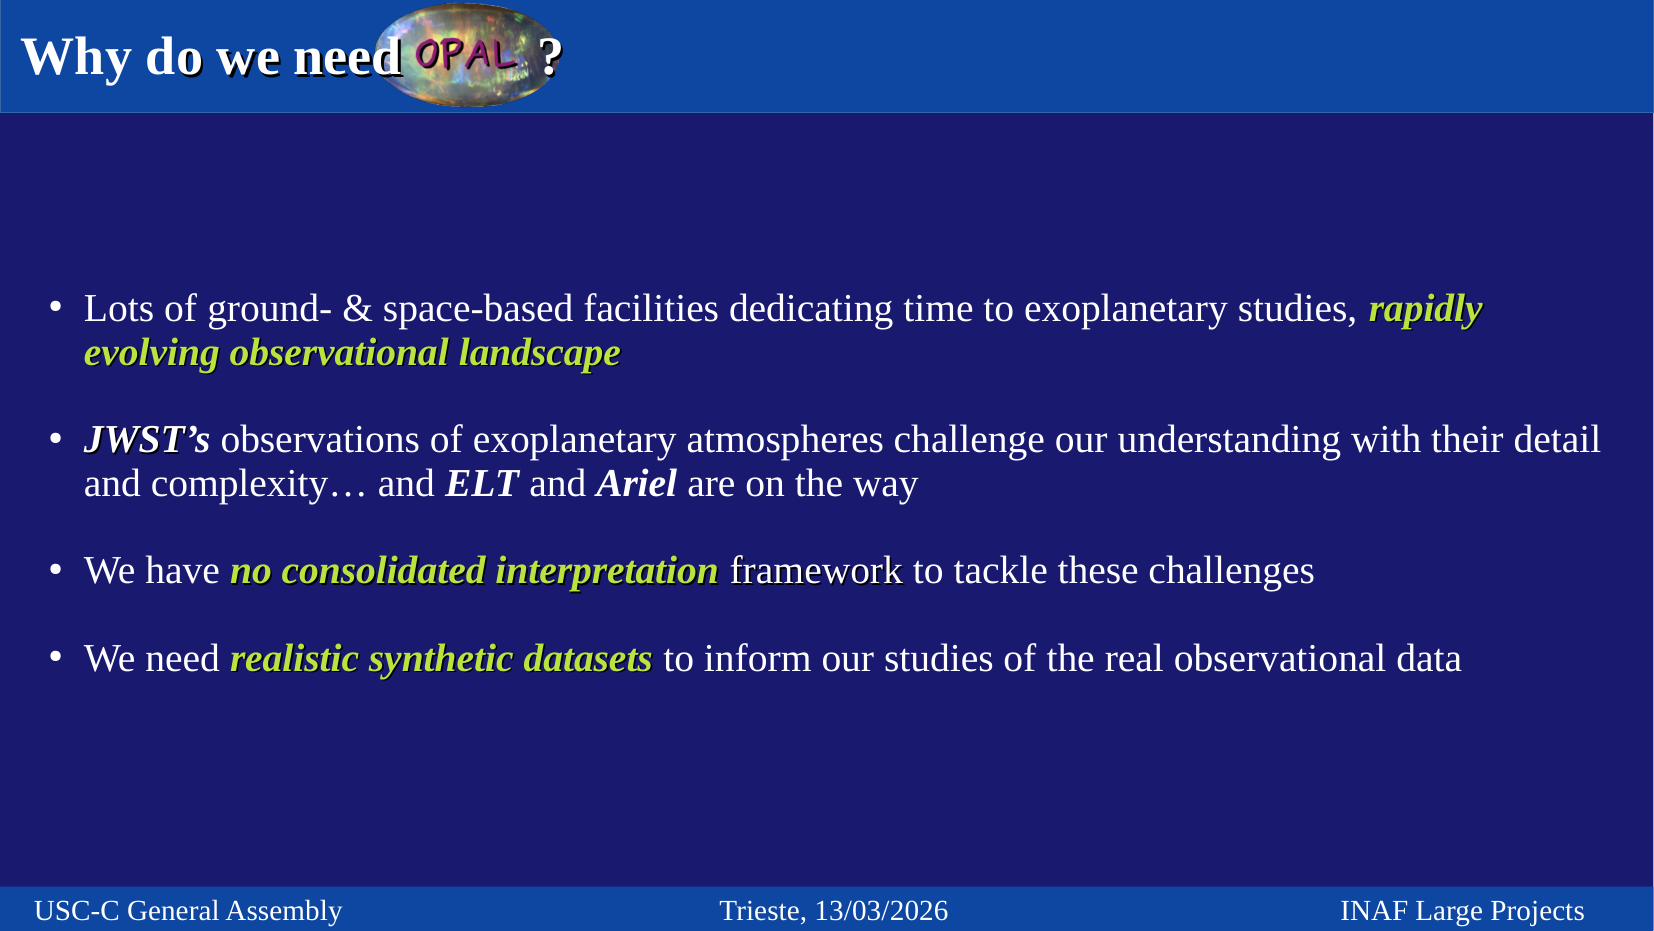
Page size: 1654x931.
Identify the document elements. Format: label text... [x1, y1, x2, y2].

text_box Why do we need ? [5, 0, 719, 113]
text_box USC-C General Assembly Trieste, 13/03/2026 INAF Large Projects [0, 888, 1654, 931]
text_box [719, 0, 1654, 113]
text_box Lots of ground- & space-based facilities dedicating time to exoplanetary studies, rapidly evolving observational landscape JWST’s observations of exoplanetary atmospheres challenge our understanding with their detail and complexity… and ELT and Ariel are on the way We have no consolidated interpretation framework to tackle these challenges We need realistic synthetic datasets to inform our studies of the real observational data [33, 278, 1634, 865]
text_box [0, 0, 5, 113]
